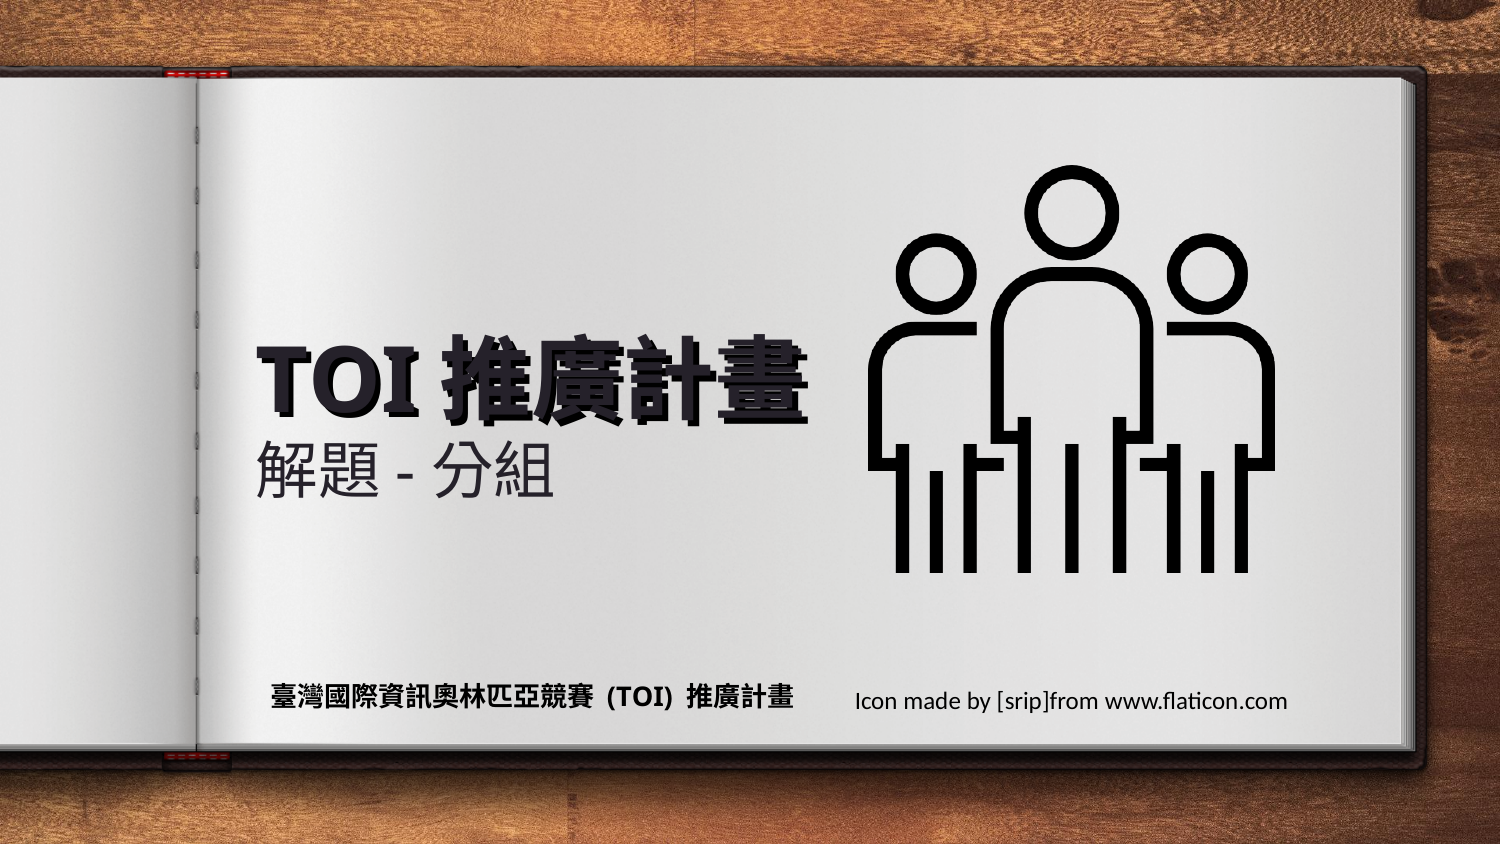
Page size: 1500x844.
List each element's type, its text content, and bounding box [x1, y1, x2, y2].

title TOI推廣計畫 解題-分組 [240, 262, 868, 565]
text_box Icon made by [srip]from www.flaticon.com [840, 677, 1364, 722]
picture [868, 165, 1275, 573]
